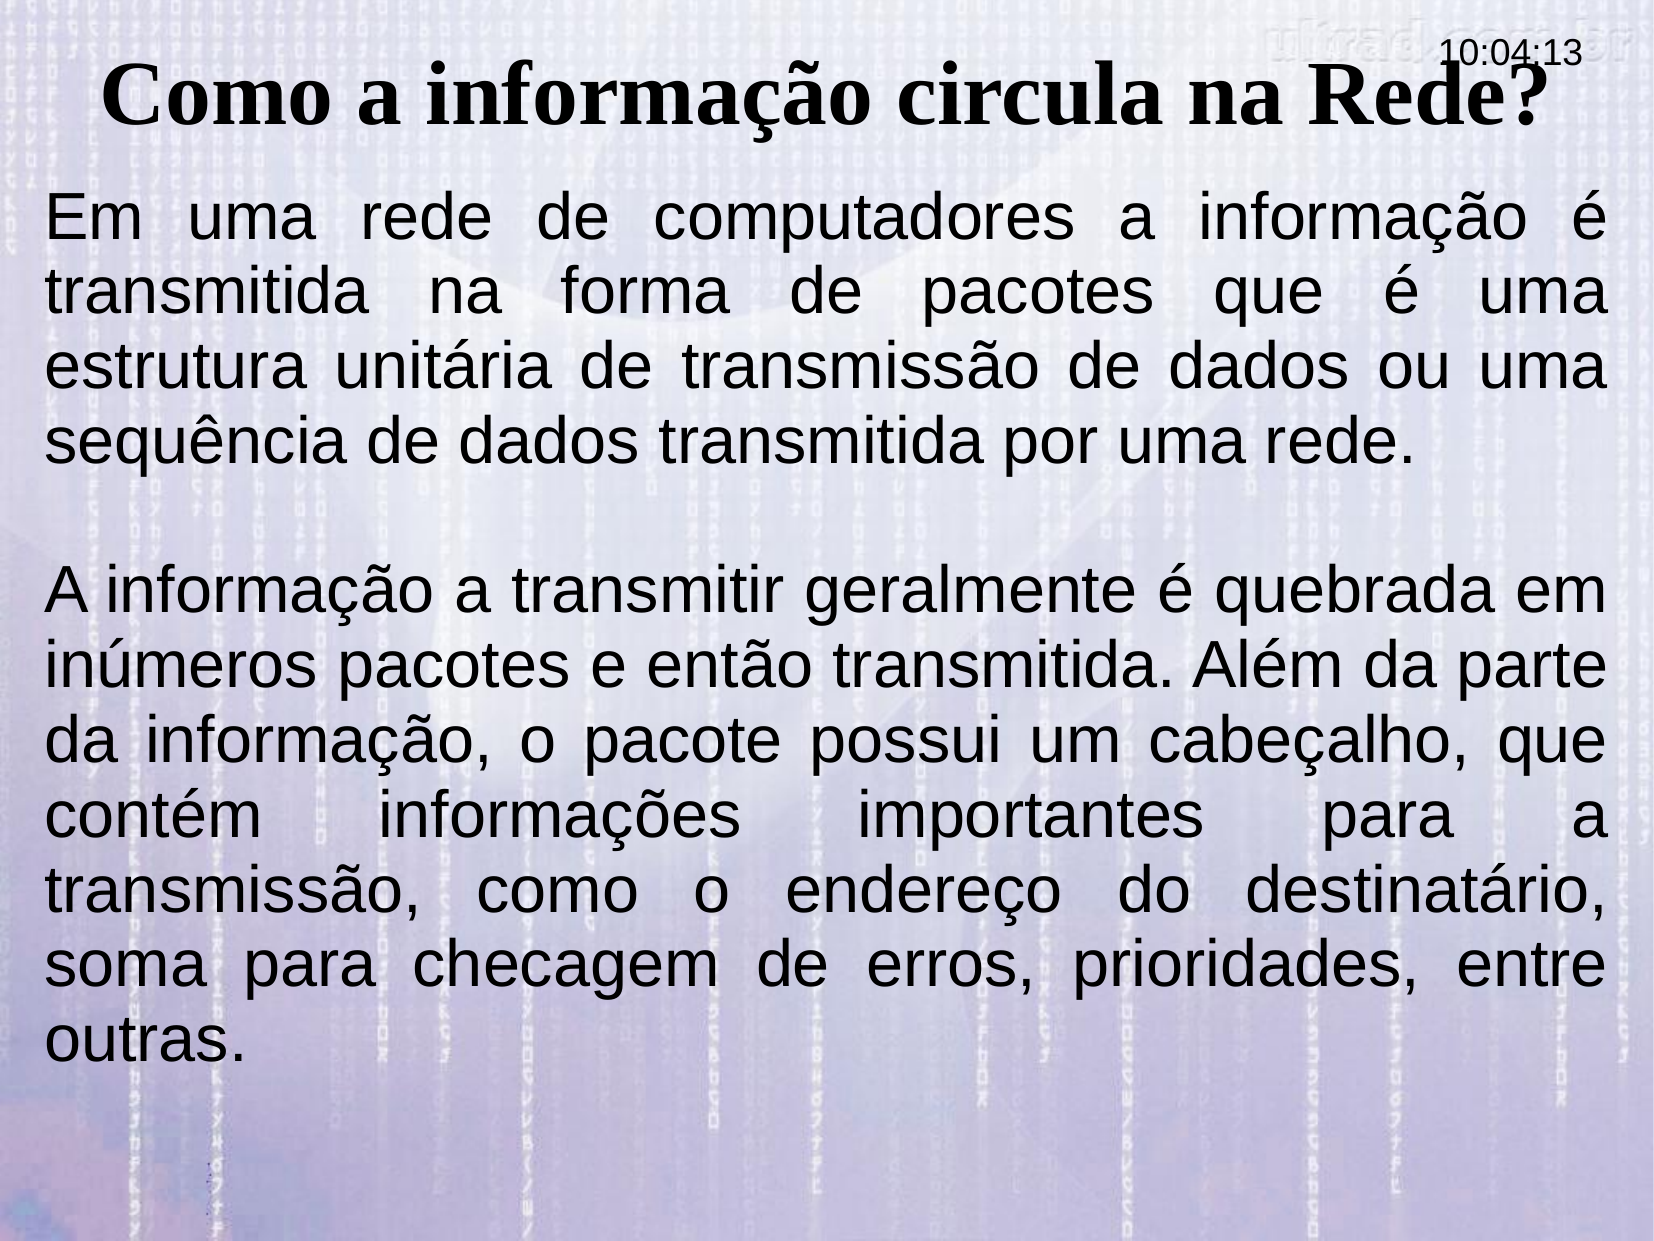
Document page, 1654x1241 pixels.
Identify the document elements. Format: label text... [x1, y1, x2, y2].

text_box Em uma rede de computadores a informação é transmitida na forma de pacotes que é uma estrutura unitária de transmissão de dados ou uma sequência de dados transmitida por uma rede. A informação a transmitir geralmente é quebrada em inúmeros pacotes e então transmitida. Além da parte da informação, o pacote possui um cabeçalho, que contém informações importantes para a transmissão, como o endereço do destinatário, soma para checagem de erros, prioridades, entre outras. [29, 171, 1625, 1084]
text_box Como a informação circula na Rede? [29, 35, 1625, 171]
text_box 09:49:10 [1423, 23, 1631, 94]
text_box [590, 324, 886, 395]
picture [0, 0, 1654, 1241]
